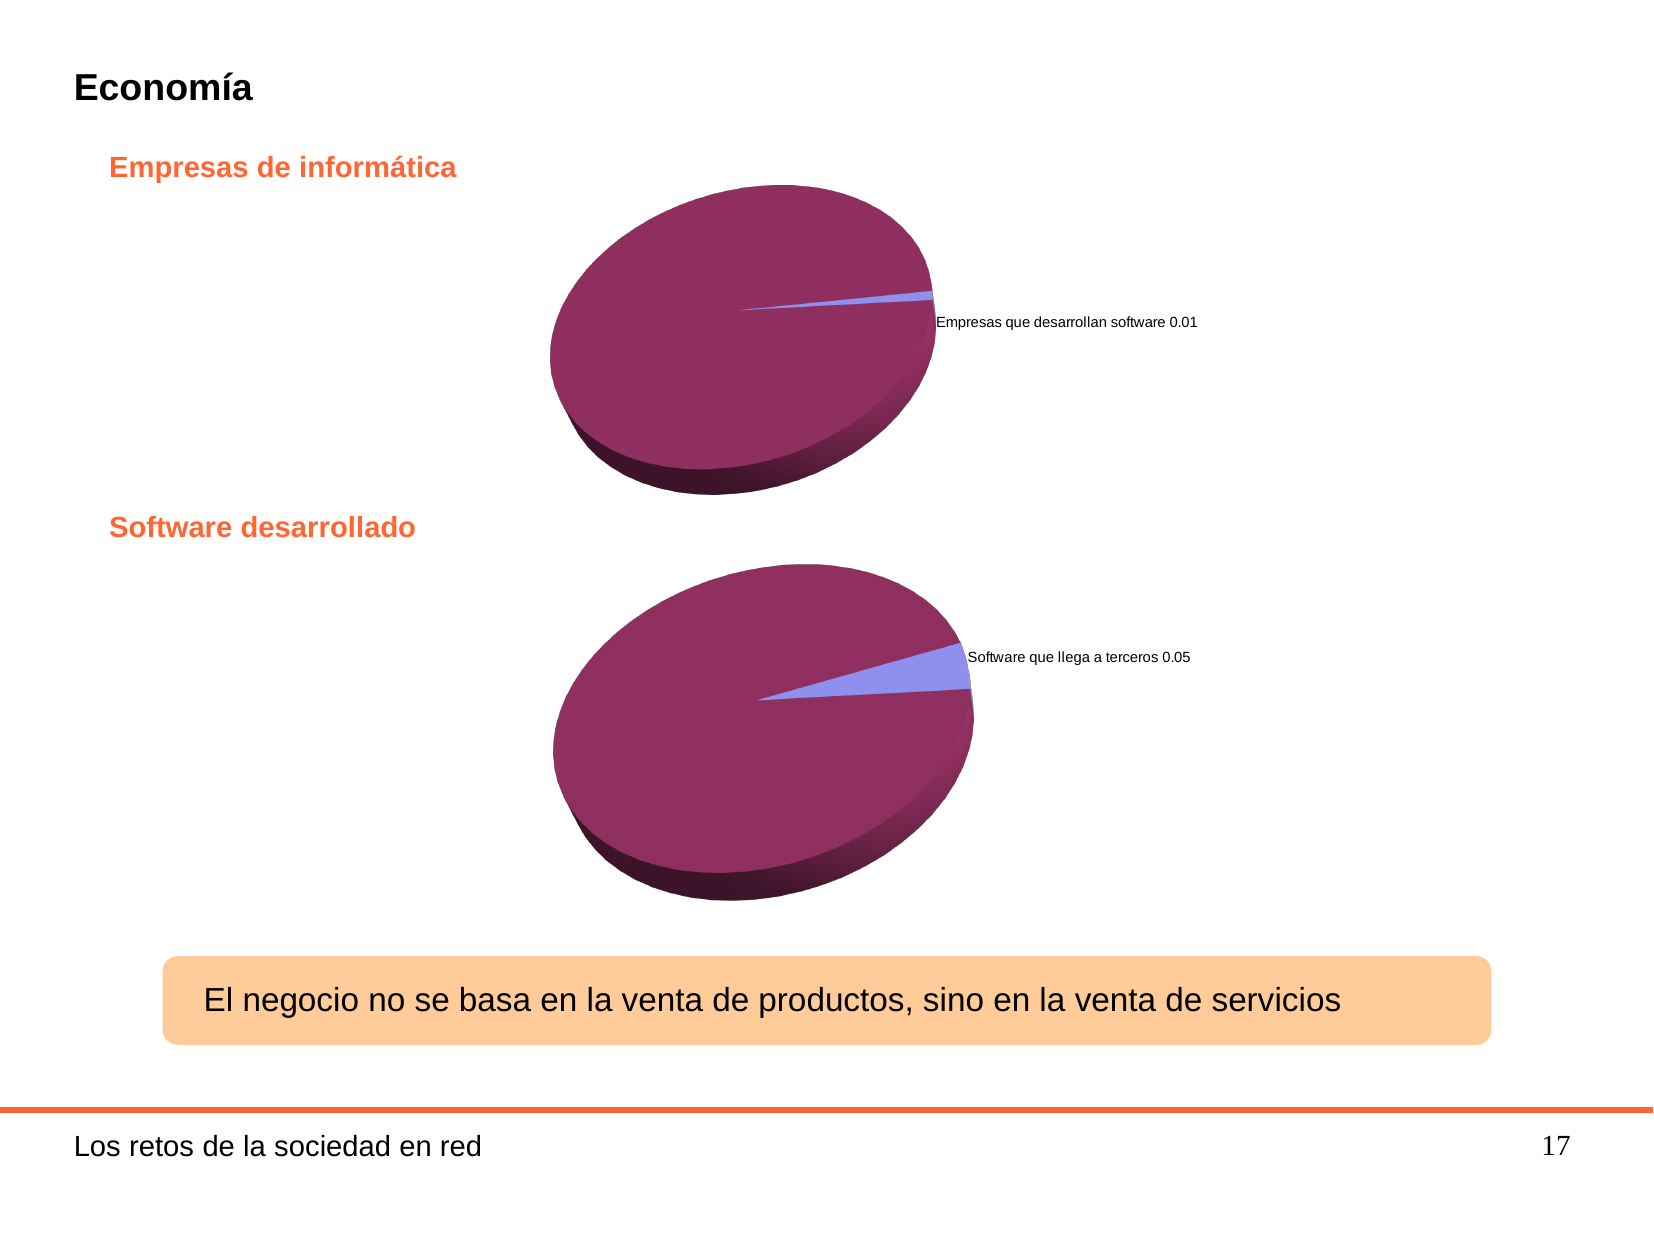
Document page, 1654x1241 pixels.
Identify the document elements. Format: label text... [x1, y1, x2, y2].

text_box Economía Empresas de informática Software desarrollado [59, 59, 1595, 607]
text_box [162, 956, 1492, 1045]
text_box El negocio no se basa en la venta de productos, sino en la venta de servicios [188, 974, 1476, 1028]
chart [461, 607, 1294, 904]
text_box Los retos de la sociedad en red [59, 1122, 975, 1172]
